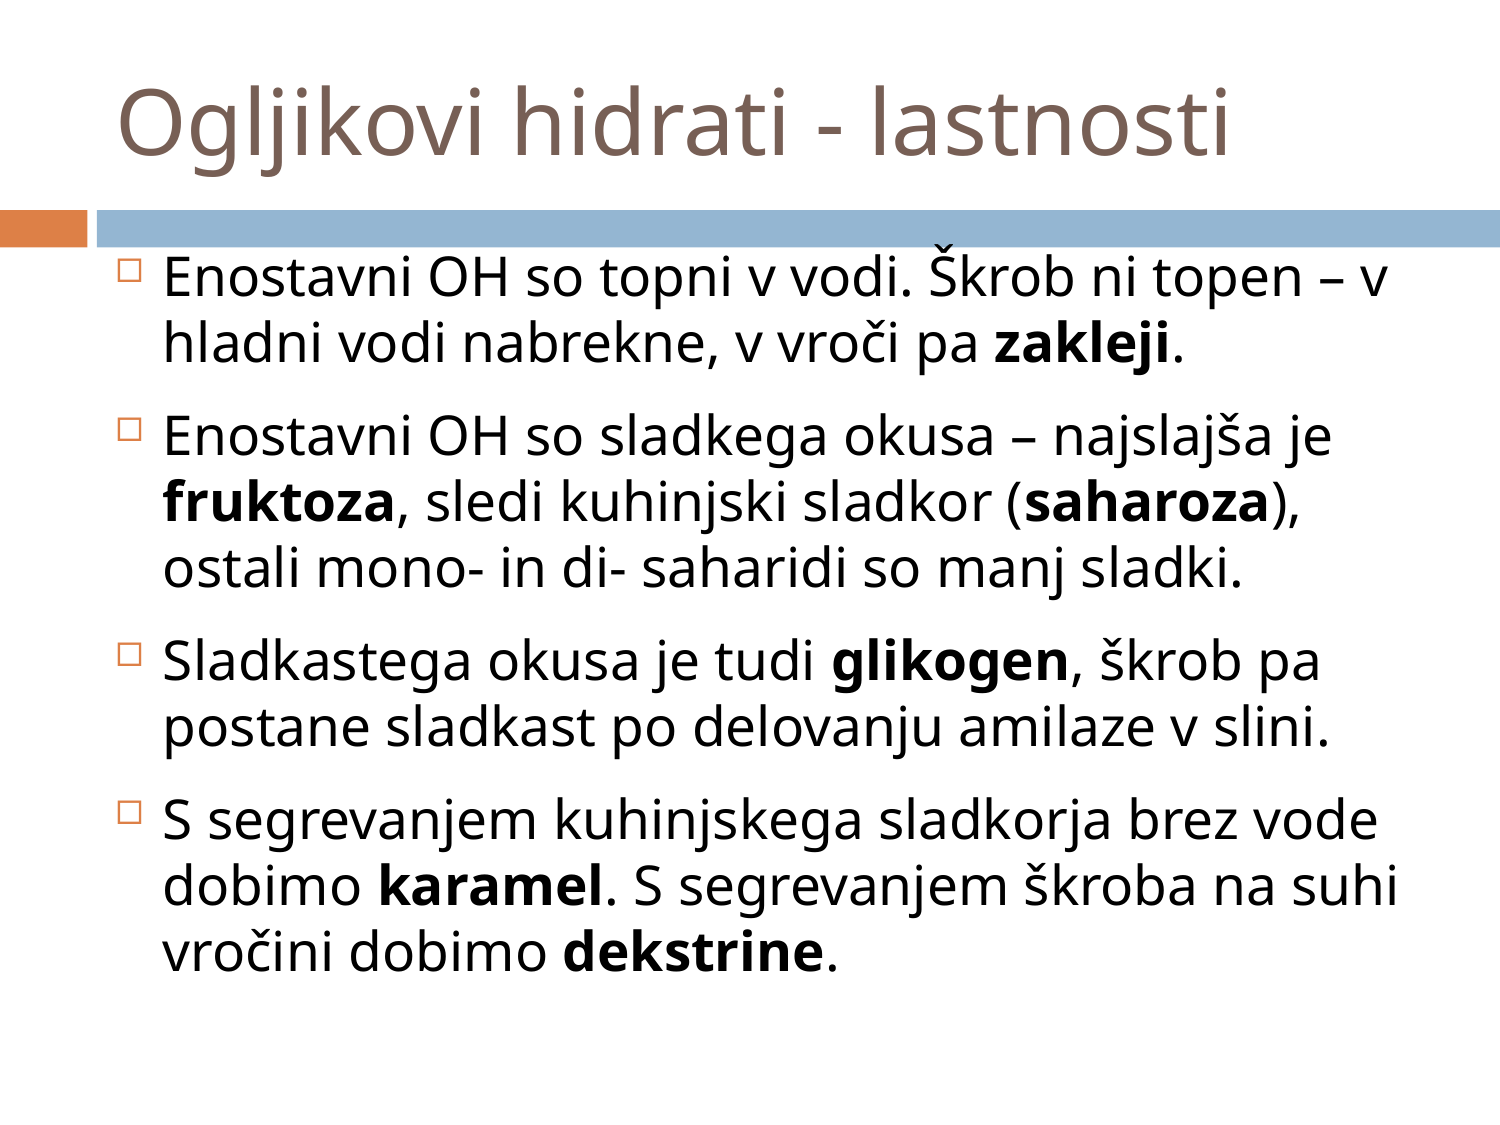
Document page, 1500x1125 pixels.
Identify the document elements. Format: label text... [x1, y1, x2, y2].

title Ogljikovi hidrati - lastnosti [100, 37, 1438, 200]
list Enostavni OH so topni v vodi. Škrob ni topen – v hladni vodi nabrekne, v vroči pa zakleji. Enostavni OH so sladkega okusa – najslajša je fruktoza, sledi kuhinjski sladkor (saharoza), ostali mono- in di- saharidi so manj sladki. Sladkastega okusa je tudi glikogen, škrob pa postane sladkast po delovanju amilaze v slini. S segrevanjem kuhinjskega sladkorja brez vode dobimo karamel. S segrevanjem škroba na suhi vročini dobimo dekstrine. [100, 234, 1438, 1000]
